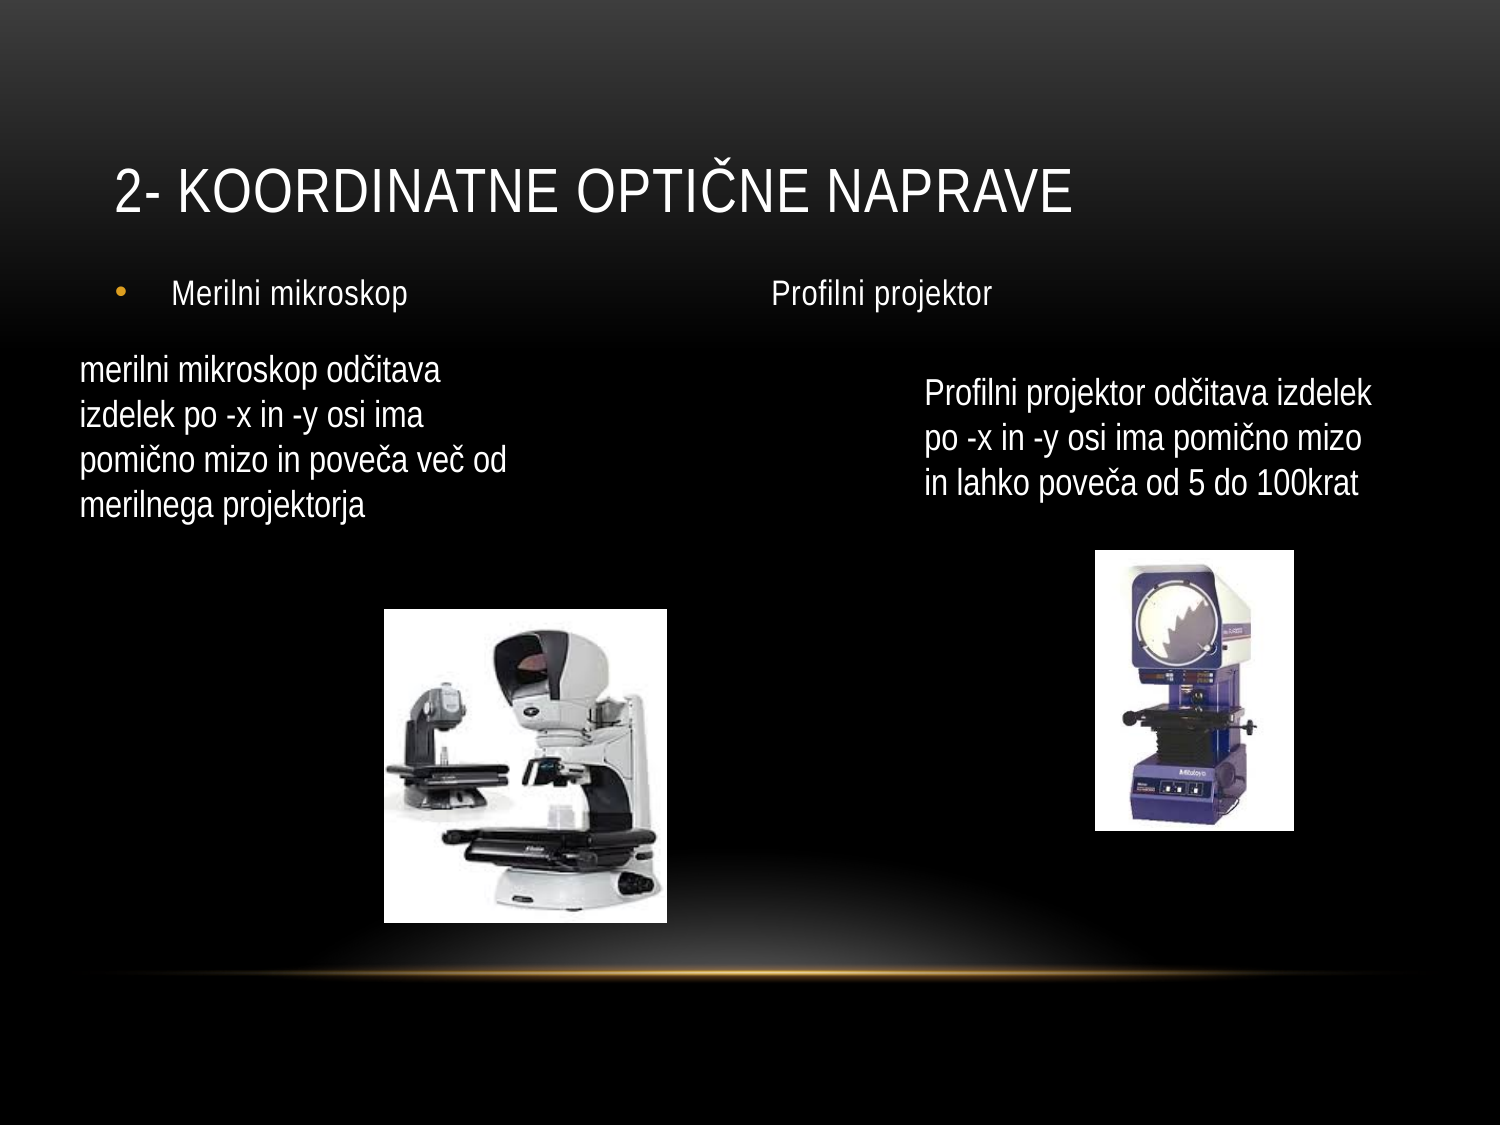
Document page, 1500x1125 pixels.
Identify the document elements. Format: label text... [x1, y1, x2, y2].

list Merilni mikroskop Profilni projektor [99, 262, 1400, 938]
text_box Profilni projektor odčitava izdelek po -x in -y osi ima pomično mizo in lahko poveča od 5 do 100krat [909, 360, 1391, 511]
picture [0, 0, 1500, 1125]
title 2- KOORDINATNE OPTIČNE NAPRAVE [99, 45, 1400, 233]
text_box merilni mikroskop odčitava izdelek po -x in -y osi ima pomično mizo in poveča več od merilnega projektorja [64, 338, 526, 533]
